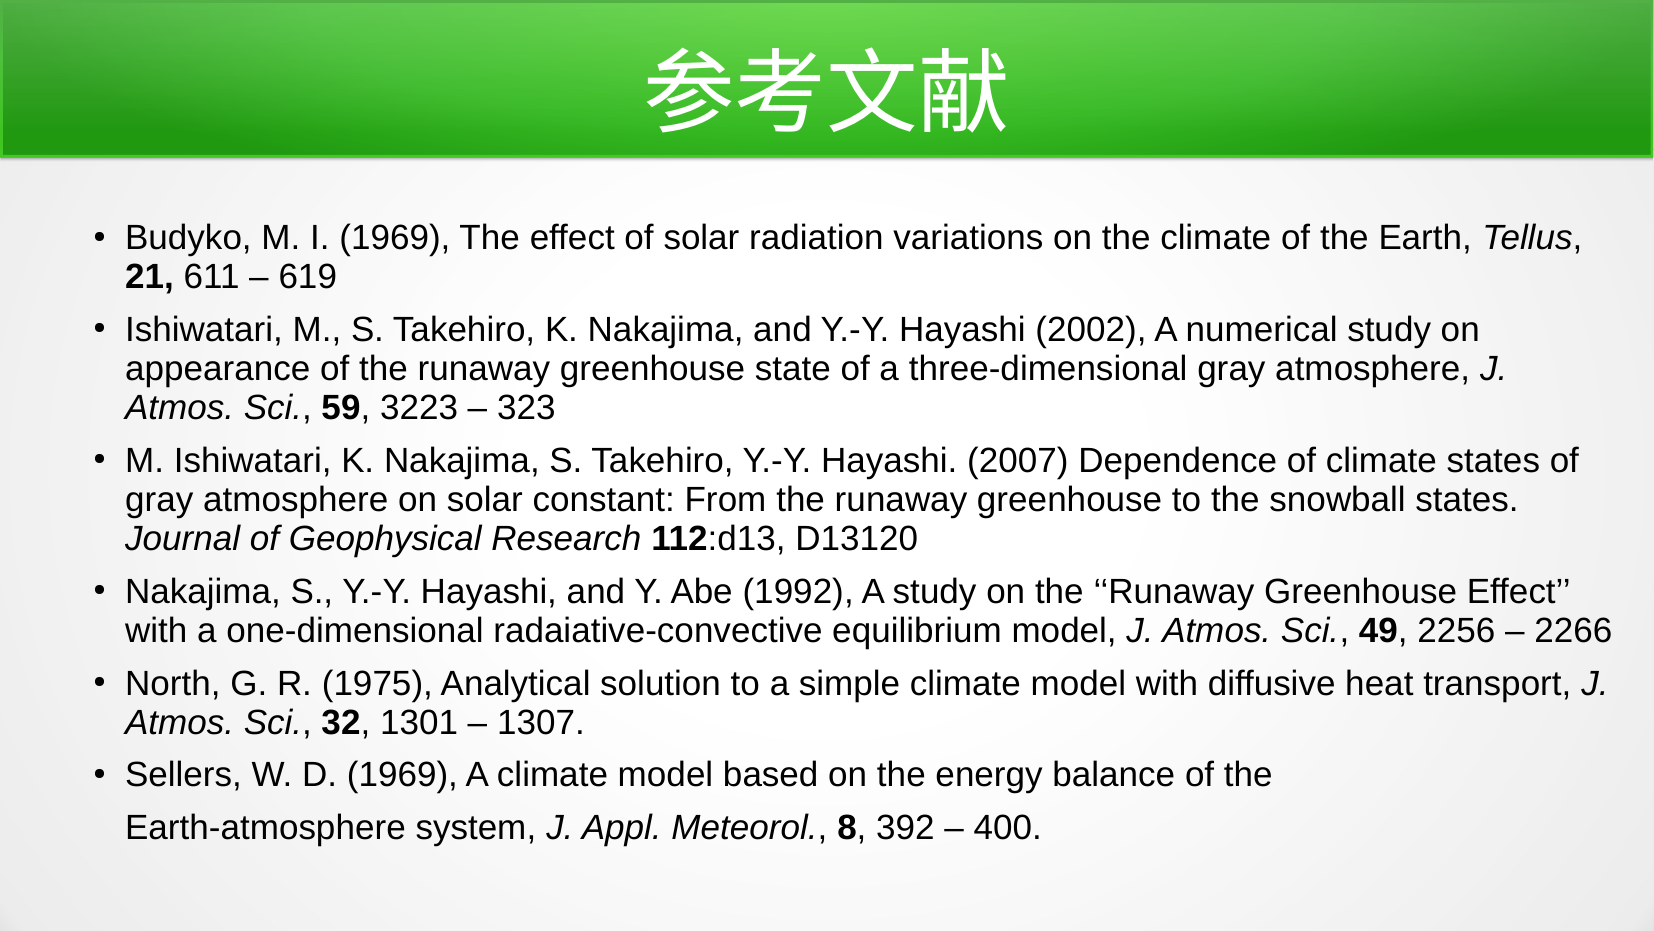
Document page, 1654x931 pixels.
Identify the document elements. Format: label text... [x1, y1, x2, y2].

title 参考文献 [82, 32, 1571, 140]
list Budyko, M. I. (1969), The effect of solar radiation variations on the climate of the Earth, Tellus, 21, 611 – 619 Ishiwatari, M., S. Takehiro, K. Nakajima, and Y.-Y. Hayashi (2002), A numerical study on appearance of the runaway greenhouse state of a three-dimensional gray atmosphere, J. Atmos. Sci., 59, 3223 – 323 M. Ishiwatari, K. Nakajima, S. Takehiro, Y.-Y. Hayashi. (2007) Dependence of climate states of gray atmosphere on solar constant: From the runaway greenhouse to the snowball states. Journal of Geophysical Research 112:d13, D13120 Nakajima, S., Y.-Y. Hayashi, and Y. Abe (1992), A study on the ‘‘Runaway Greenhouse Effect’’ with a one-dimensional radaiative-convective equilibrium model, J. Atmos. Sci., 49, 2256 – 2266 North, G. R. (1975), Analytical solution to a simple climate model with diffusive heat transport, J. Atmos. Sci., 32, 1301 – 1307. Sellers, W. D. (1969), A climate model based on the energy balance of the Earth-atmosphere system, J. Appl. Meteorol., 8, 392 – 400. [82, 217, 1619, 875]
